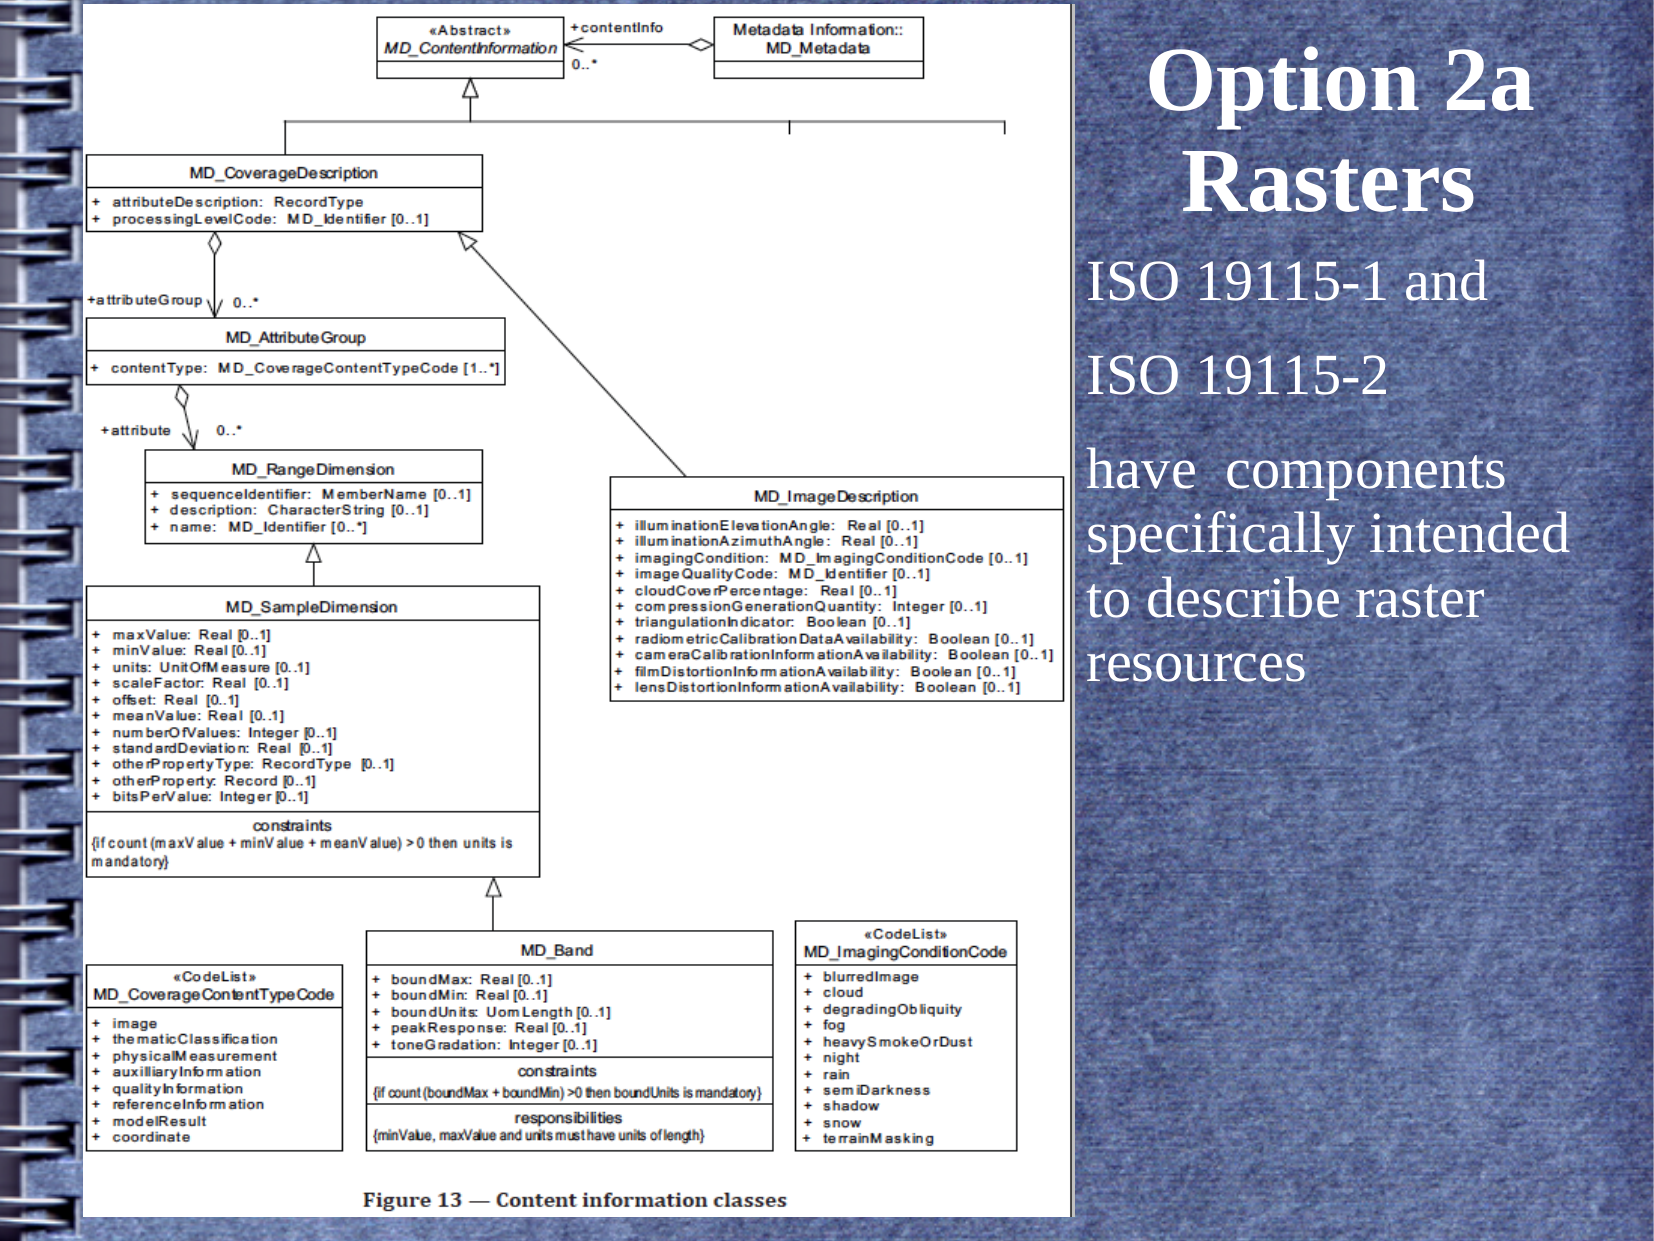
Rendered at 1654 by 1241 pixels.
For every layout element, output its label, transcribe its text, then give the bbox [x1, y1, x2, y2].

list ISO 19115-1 and ISO 19115-2 have components specifically intended to describe raster resources [1086, 248, 1630, 1205]
title Option 2a Rasters [1075, 28, 1654, 232]
picture [0, 0, 1654, 1241]
